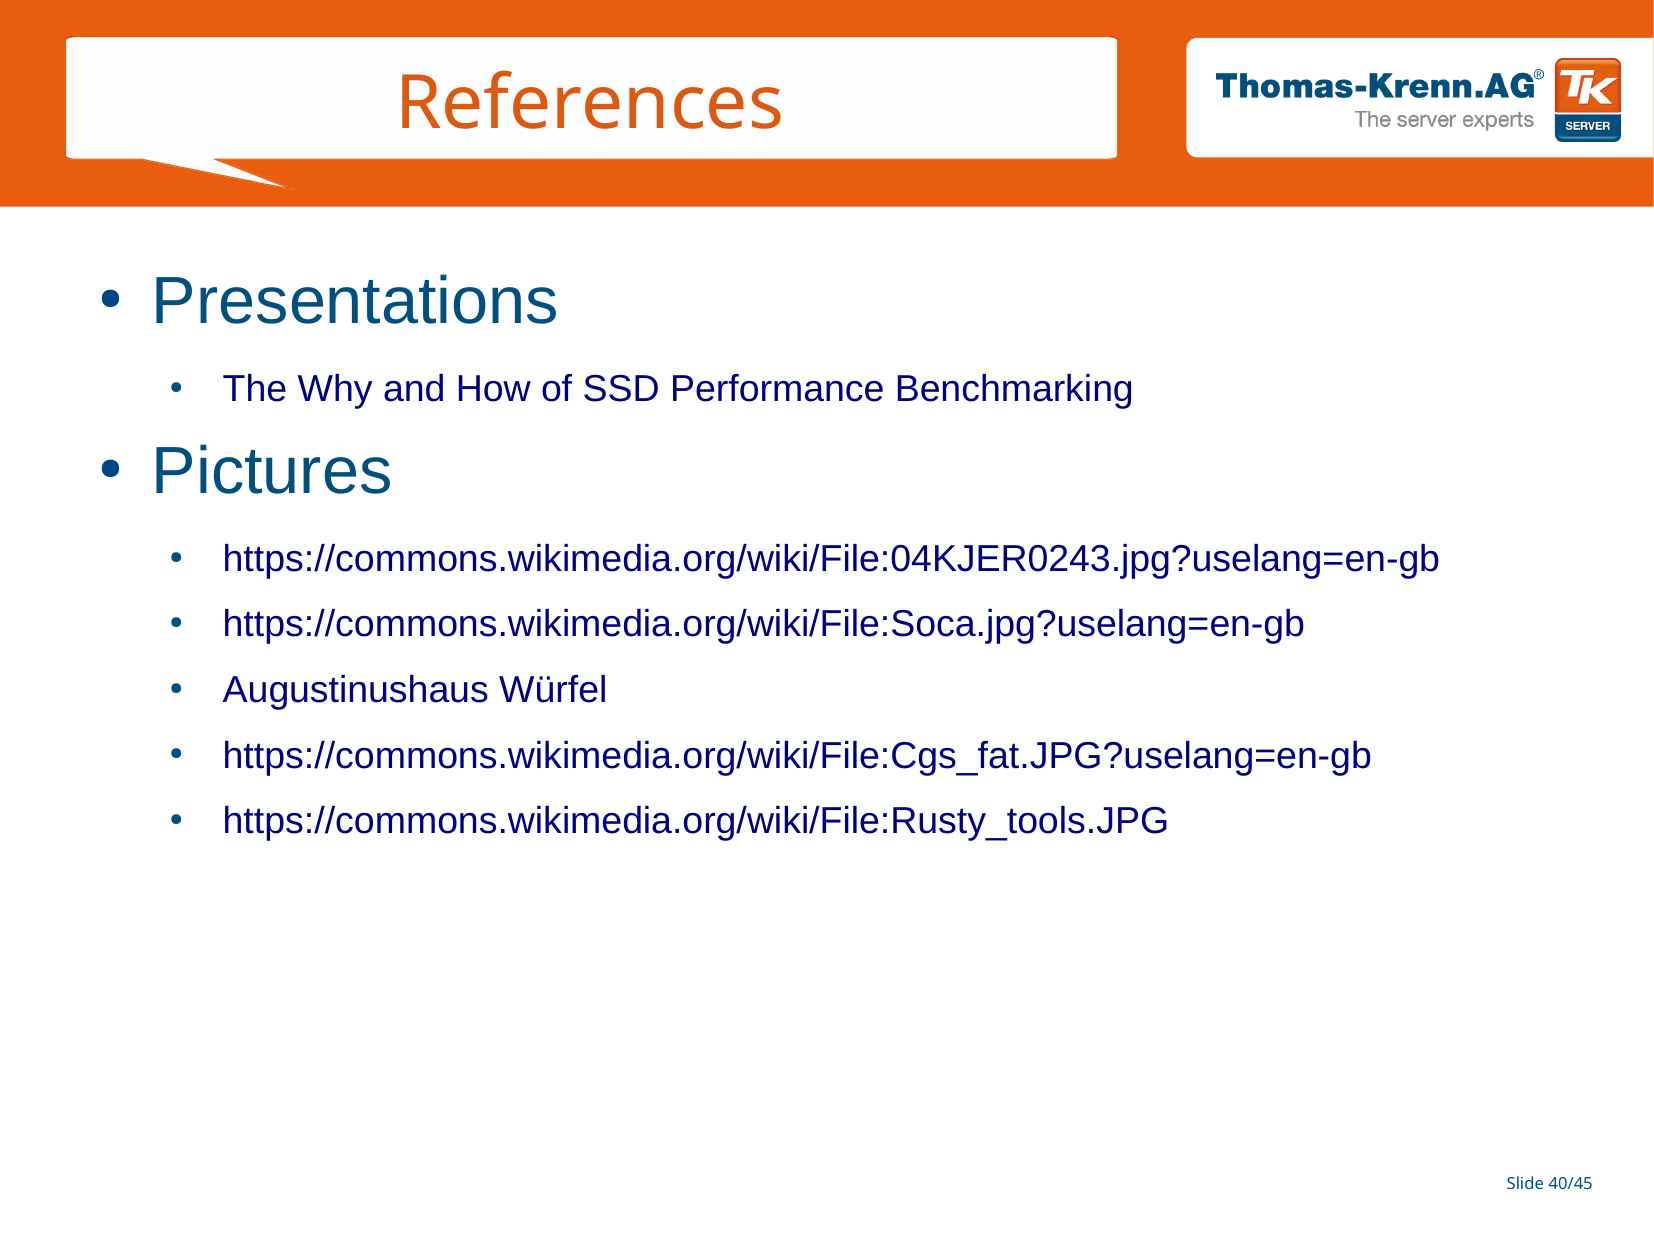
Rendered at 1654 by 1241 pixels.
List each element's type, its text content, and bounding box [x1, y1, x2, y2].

picture [1216, 58, 1621, 142]
picture [63, 36, 1120, 190]
title References [69, 35, 1110, 165]
list Presentations The Why and How of SSD Performance Benchmarking Pictures https://commons.wikimedia.org/wiki/File:04KJER0243.jpg?uselang=en-gb https://commons.wikimedia.org/wiki/File:Soca.jpg?uselang=en-gb Augustinushaus Würfel https://commons.wikimedia.org/wiki/File:Cgs_fat.JPG?uselang=en-gb https://commons.wikimedia.org/wiki/File:Rusty_tools.JPG [81, 263, 1570, 1092]
